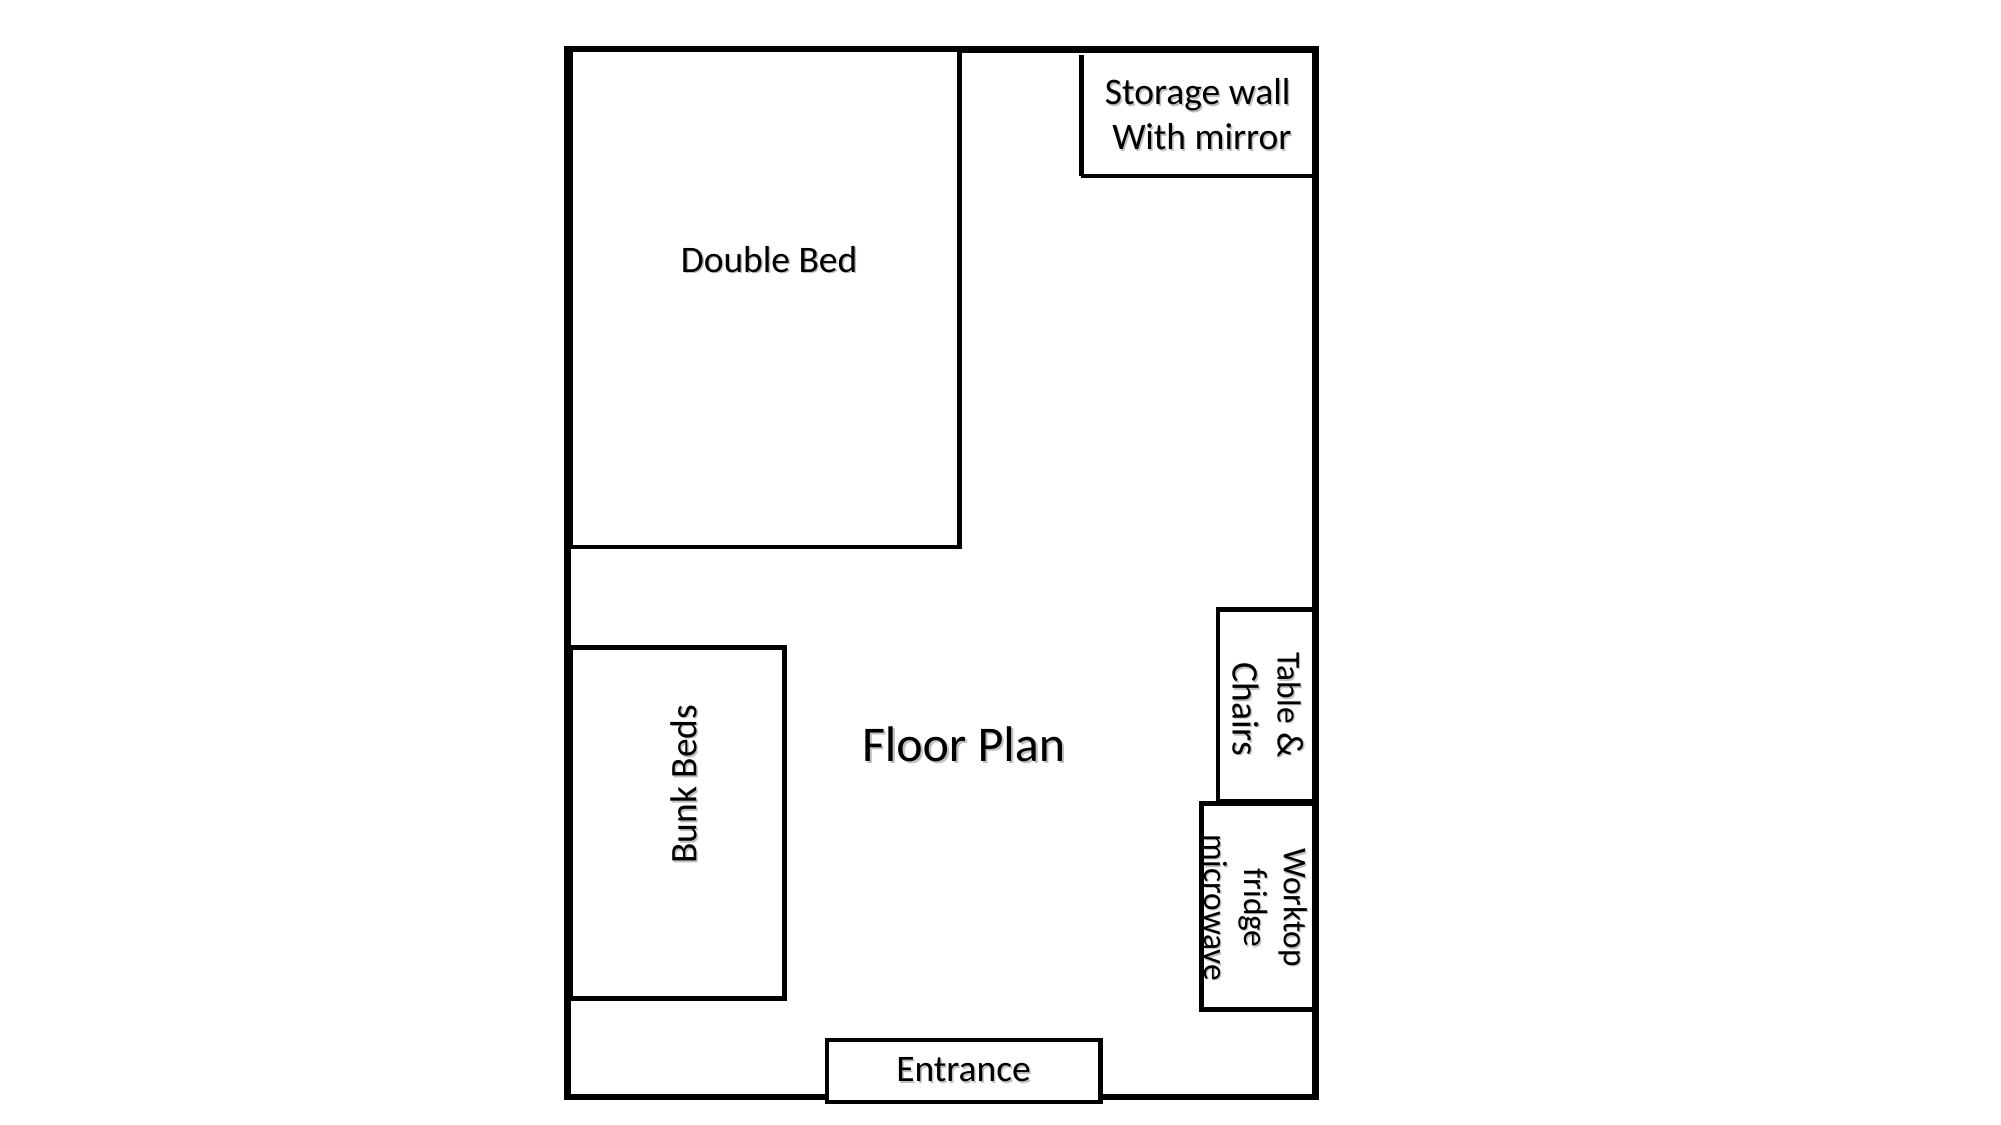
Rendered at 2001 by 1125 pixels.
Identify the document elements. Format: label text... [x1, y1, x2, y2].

text_box Storage wall With mirror [1090, 60, 1314, 165]
text_box Table & Chairs [1218, 638, 1323, 773]
text_box Entrance [881, 1037, 1046, 1097]
text_box Floor Plan [847, 704, 1080, 779]
text_box Double Bed [666, 228, 873, 288]
text_box [568, 50, 1315, 1102]
text_box Worktop fridge microwave [1190, 810, 1325, 1006]
text_box Bunk Beds [651, 690, 712, 879]
